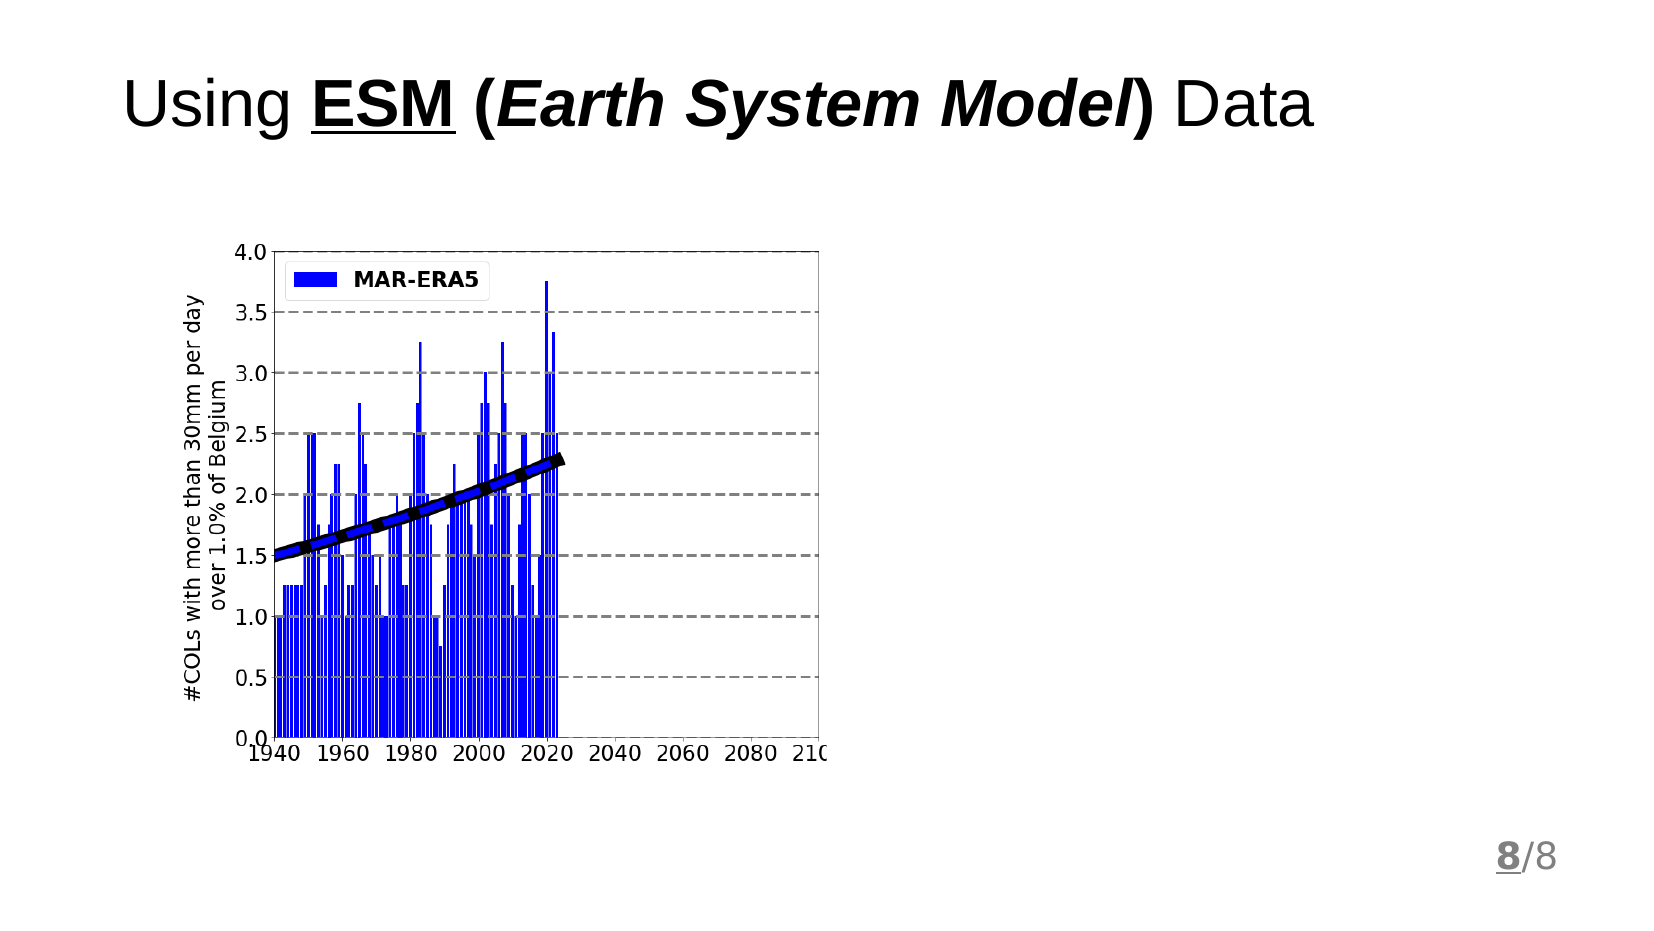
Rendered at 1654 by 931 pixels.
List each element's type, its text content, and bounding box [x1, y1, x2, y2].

text_box 8/8 [1480, 827, 1595, 898]
picture [177, 236, 827, 771]
text_box Using ESM (Earth System Model) Data [107, 59, 1506, 224]
